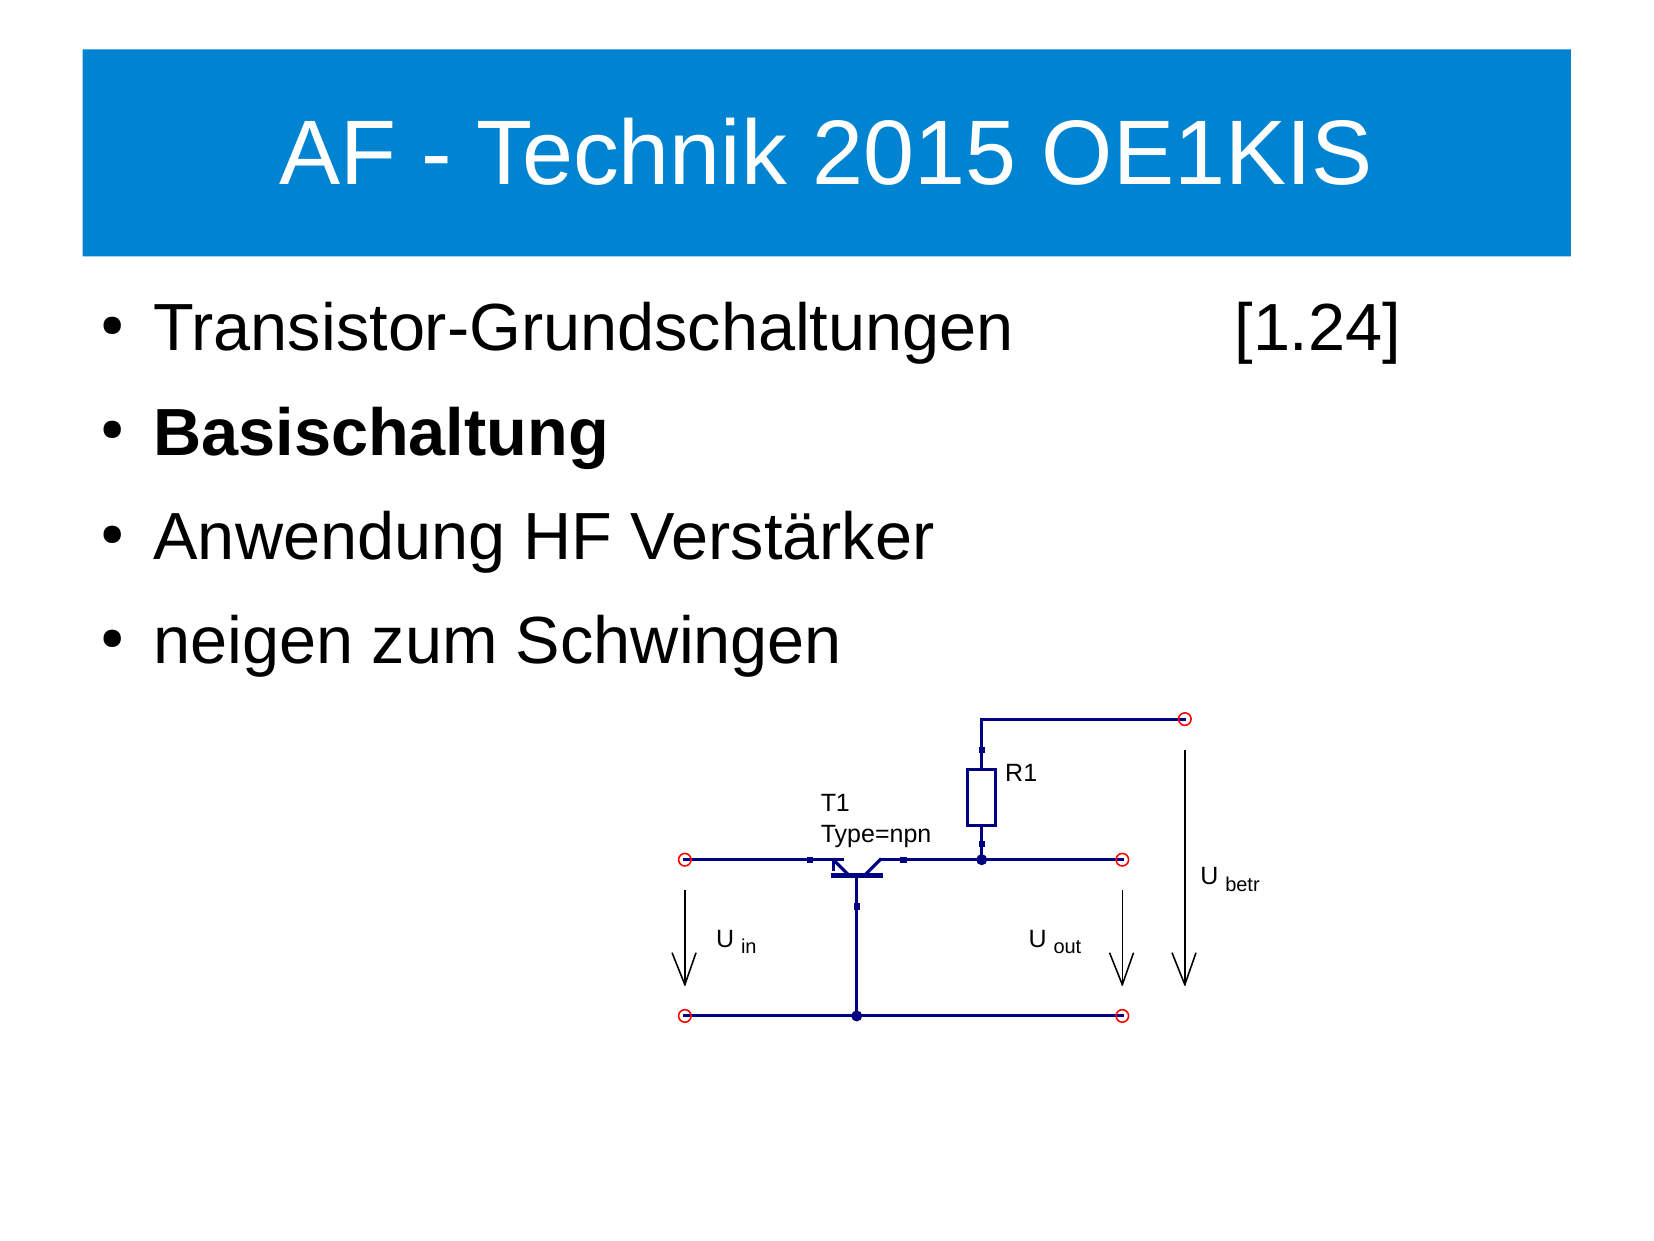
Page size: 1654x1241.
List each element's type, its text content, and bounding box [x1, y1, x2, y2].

title AF - Technik 2015 OE1KIS [82, 49, 1571, 257]
list Transistor-Grundschaltungen [1.24] Basischaltung Anwendung HF Verstärker neigen zum Schwingen [82, 290, 1571, 1010]
picture [661, 695, 1363, 1040]
